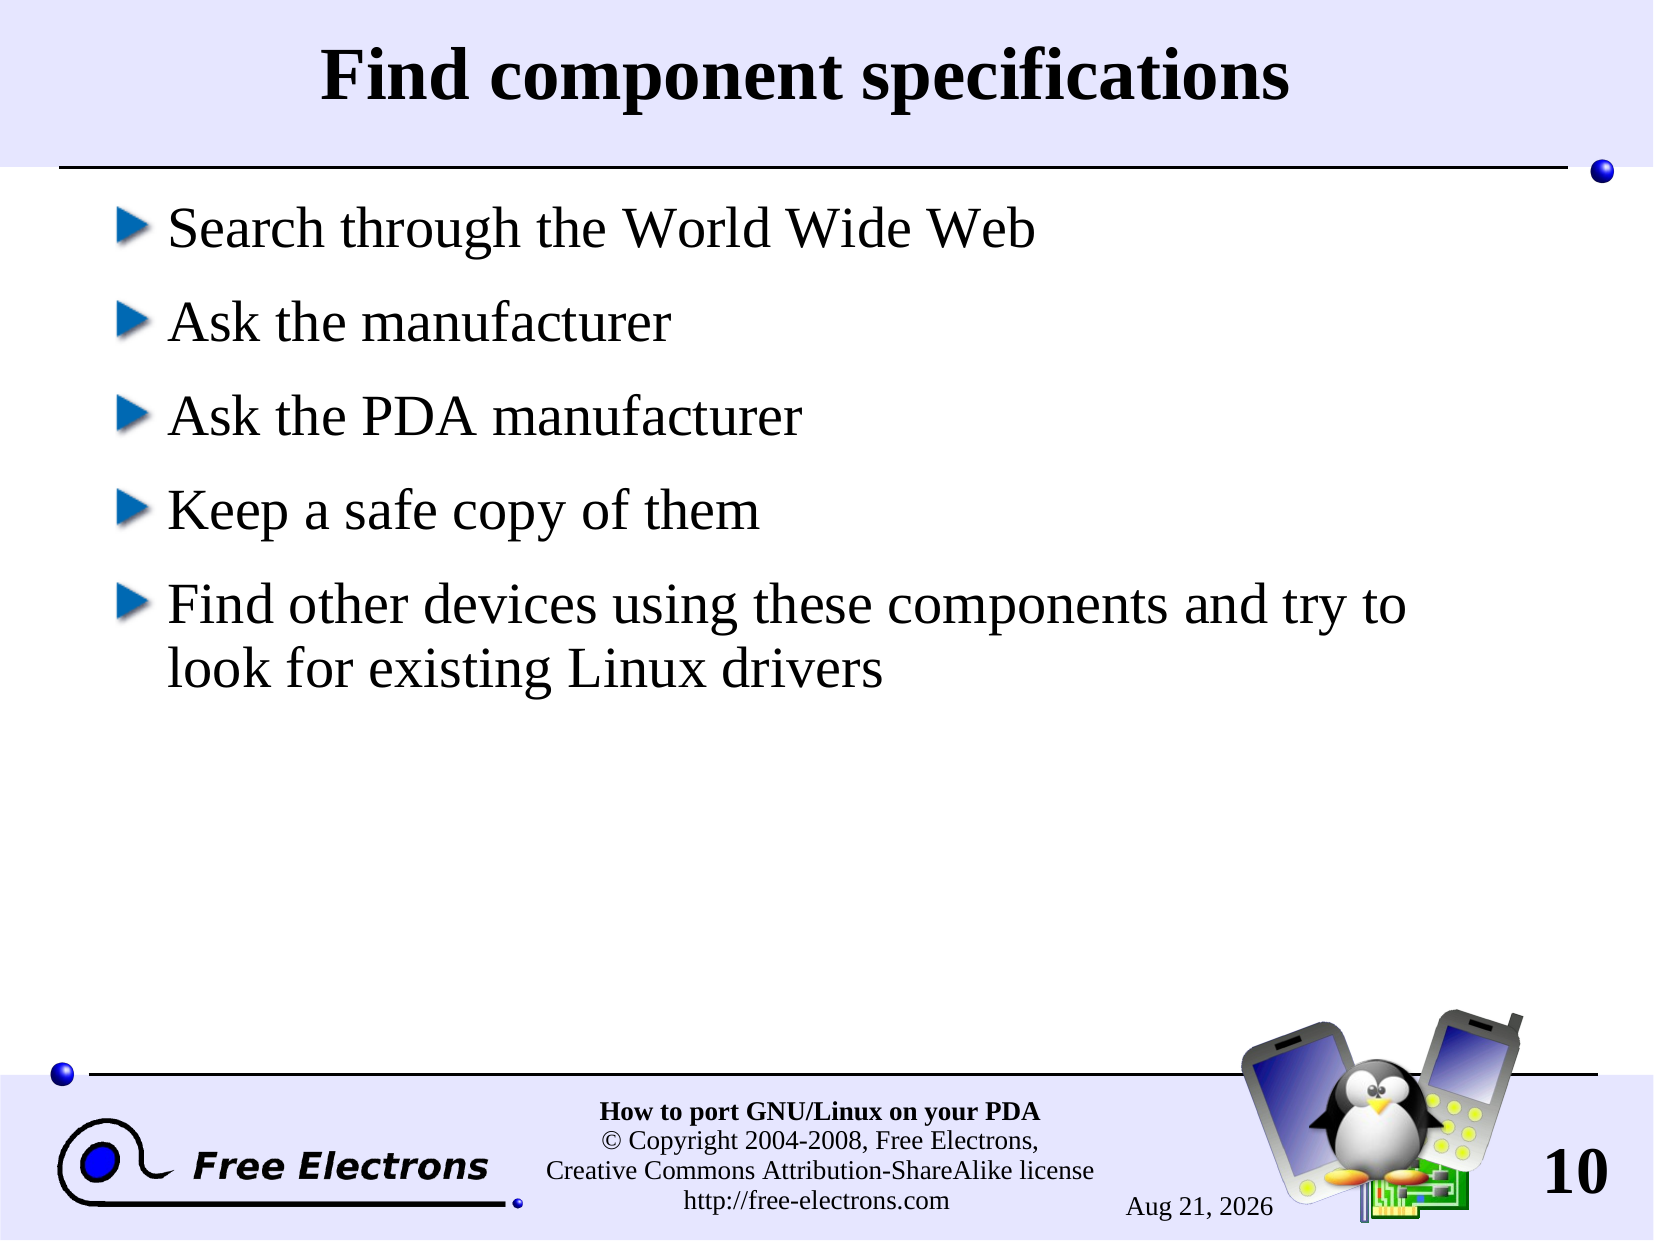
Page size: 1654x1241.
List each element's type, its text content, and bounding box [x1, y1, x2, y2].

picture [1225, 1004, 1538, 1241]
picture [50, 1107, 527, 1216]
list Search through the World Wide Web Ask the manufacturer Ask the PDA manufacturer Keep a safe copy of them Find other devices using these components and try to look for existing Linux drivers [96, 195, 1509, 1045]
title Find component specifications [60, 25, 1551, 124]
